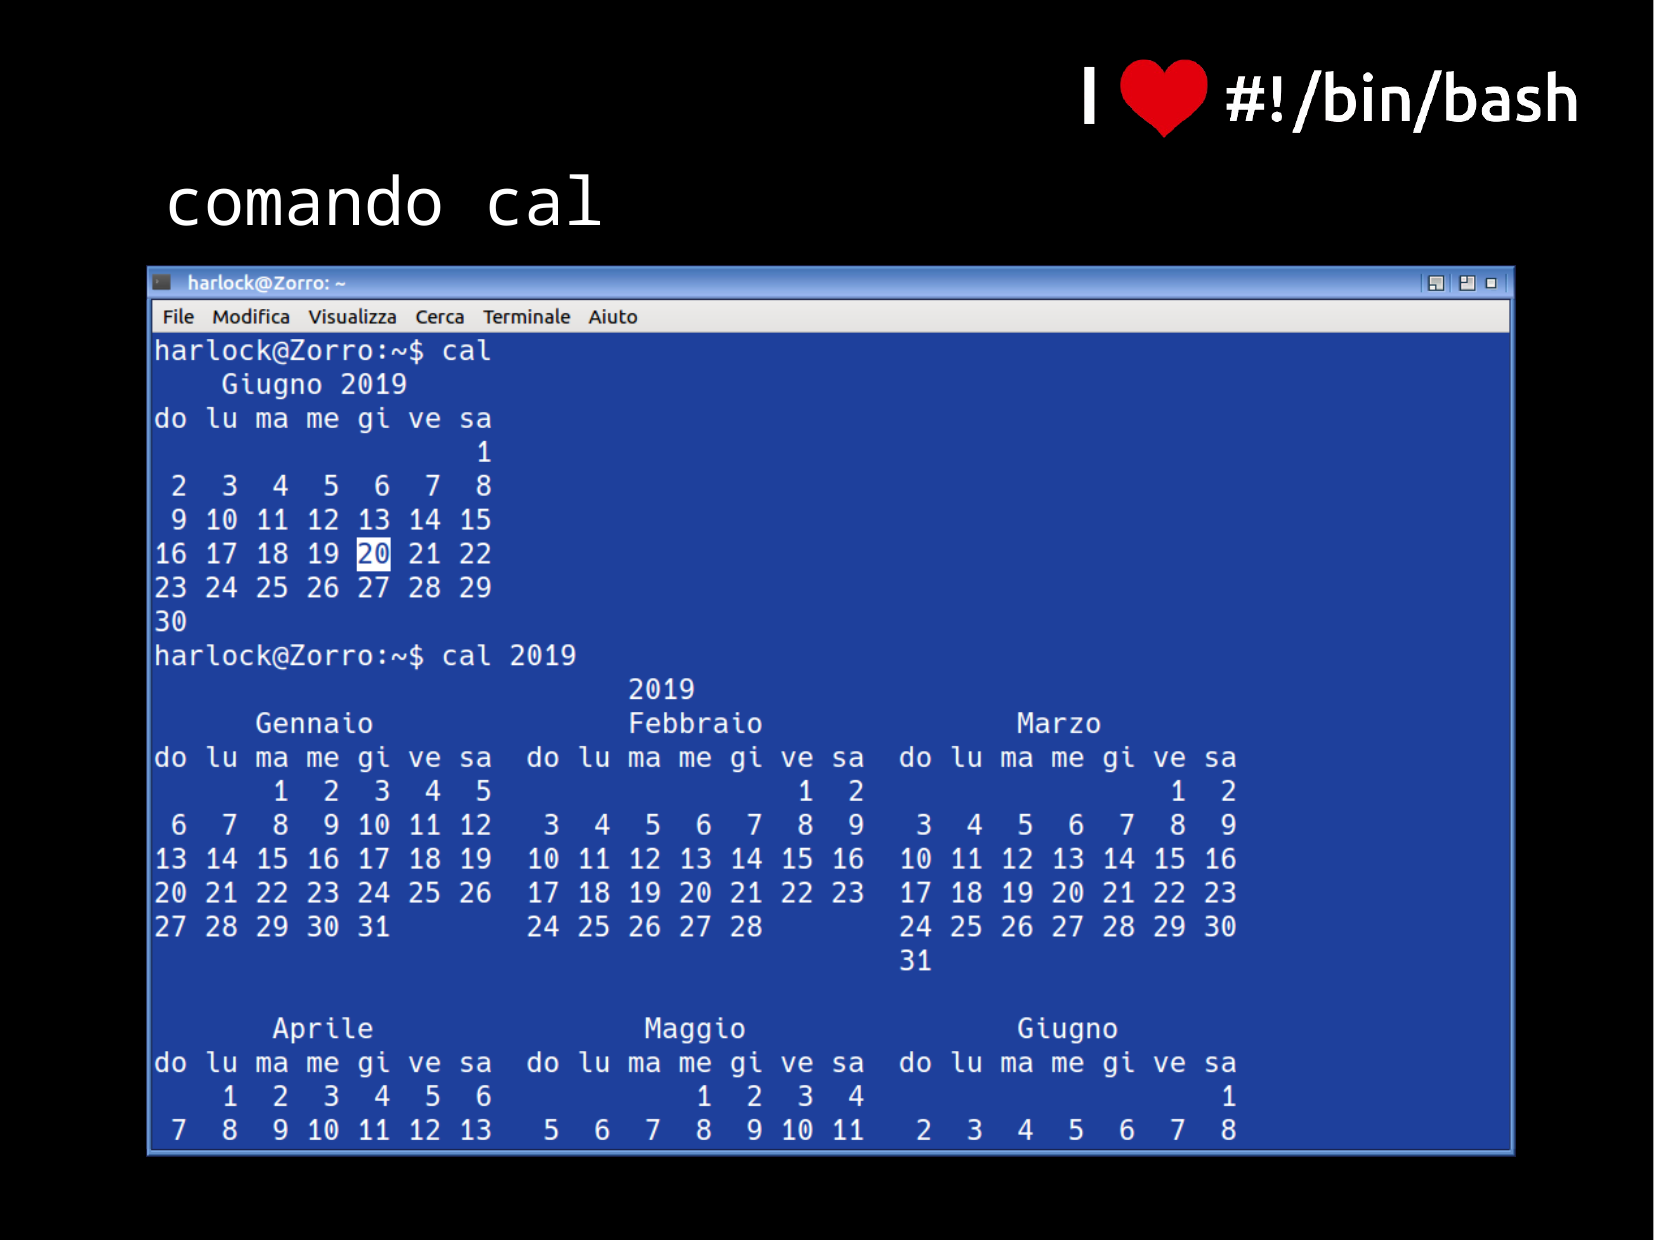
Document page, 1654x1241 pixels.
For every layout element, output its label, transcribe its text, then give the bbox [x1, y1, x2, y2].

picture [1064, 45, 1595, 154]
text_box comando cal [149, 146, 623, 240]
picture [146, 265, 1516, 1157]
